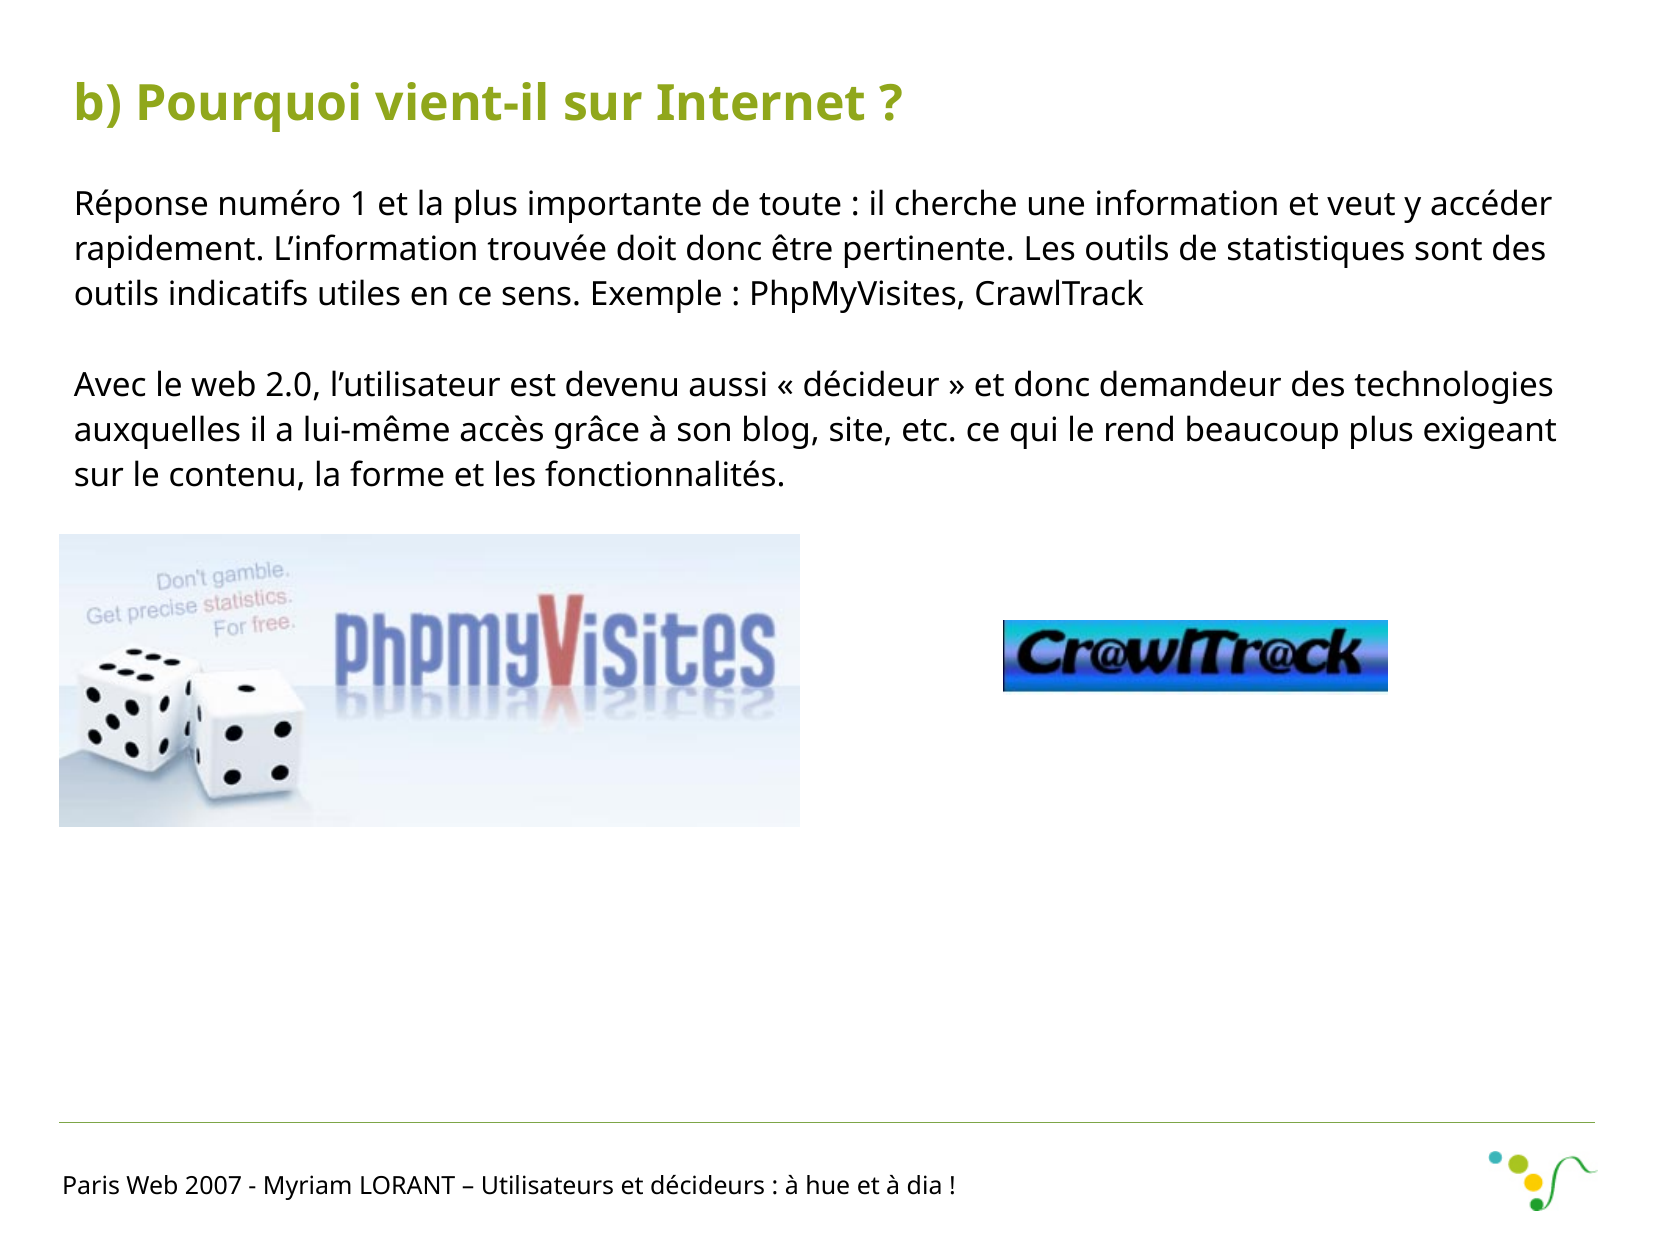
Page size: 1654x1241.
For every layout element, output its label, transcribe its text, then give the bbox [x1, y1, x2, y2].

text_box Paris Web 2007 - Myriam LORANT – Utilisateurs et décideurs : à hue et à dia ! [47, 1160, 1488, 1205]
picture [1488, 1151, 1598, 1211]
picture [59, 534, 800, 827]
text_box b) Pourquoi vient-il sur Internet ? Réponse numéro 1 et la plus importante de toute : il cherche une information et veut y accéder rapidement. L’information trouvée doit donc être pertinente. Les outils de statistiques sont des outils indicatifs utiles en ce sens. Exemple : PhpMyVisites, CrawlTrack Avec le web 2.0, l’utilisateur est devenu aussi « décideur » et donc demandeur des technologies auxquelles il a lui-même accès grâce à son blog, site, etc. ce qui le rend beaucoup plus exigeant sur le contenu, la forme et les fonctionnalités. [59, 59, 1595, 496]
picture [1003, 620, 1388, 696]
